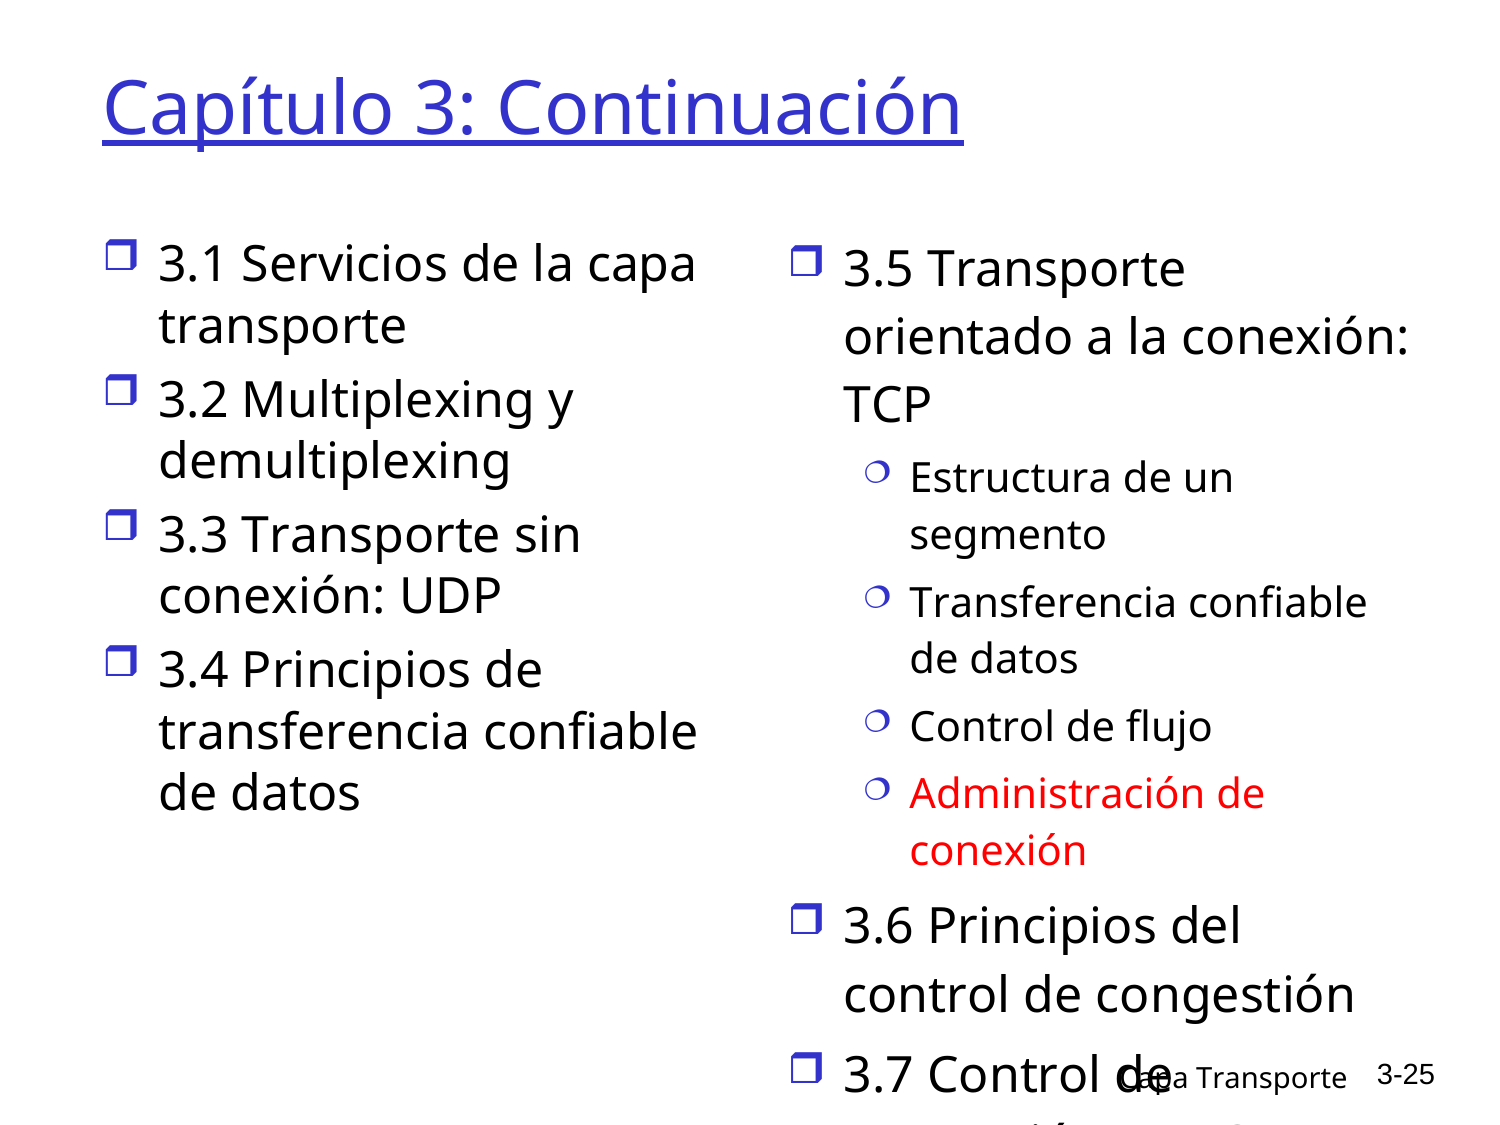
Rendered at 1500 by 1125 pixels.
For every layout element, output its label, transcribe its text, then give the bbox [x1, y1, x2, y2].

list 3.5 Transporte orientado a la conexión: TCP Estructura de un segmento Transferencia confiable de datos Control de flujo Administración de conexión 3.6 Principios del control de congestión 3.7 Control de congestión en TCP [772, 224, 1426, 1054]
list 3.1 Servicios de la capa transporte 3.2 Multiplexing y demultiplexing 3.3 Transporte sin conexión: UDP 3.4 Principios de transferencia confiable de datos [87, 224, 741, 983]
title Capítulo 3: Continuación [87, 15, 1426, 196]
